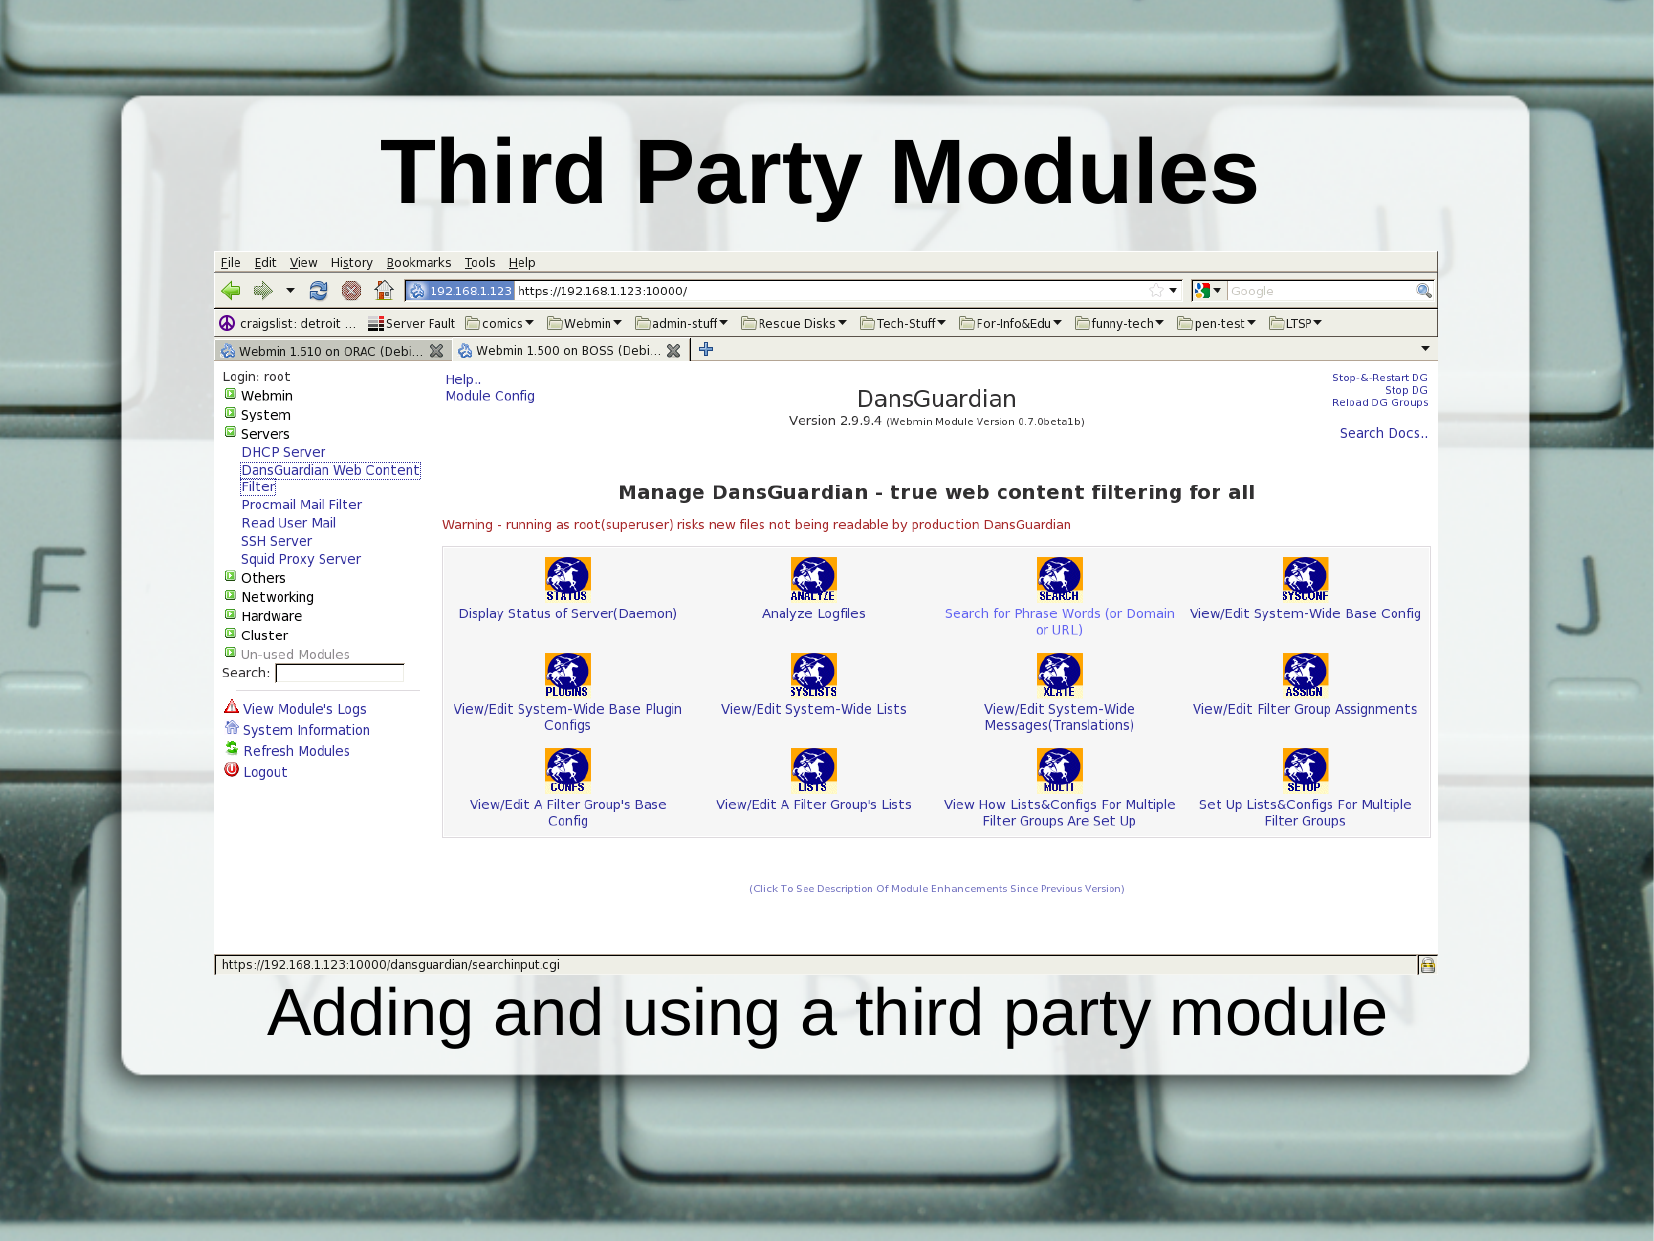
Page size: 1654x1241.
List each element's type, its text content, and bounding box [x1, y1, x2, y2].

picture [0, 0, 1654, 1241]
title Third Party Modules [135, 112, 1506, 231]
list Adding and using a third party module [150, 975, 1507, 1059]
